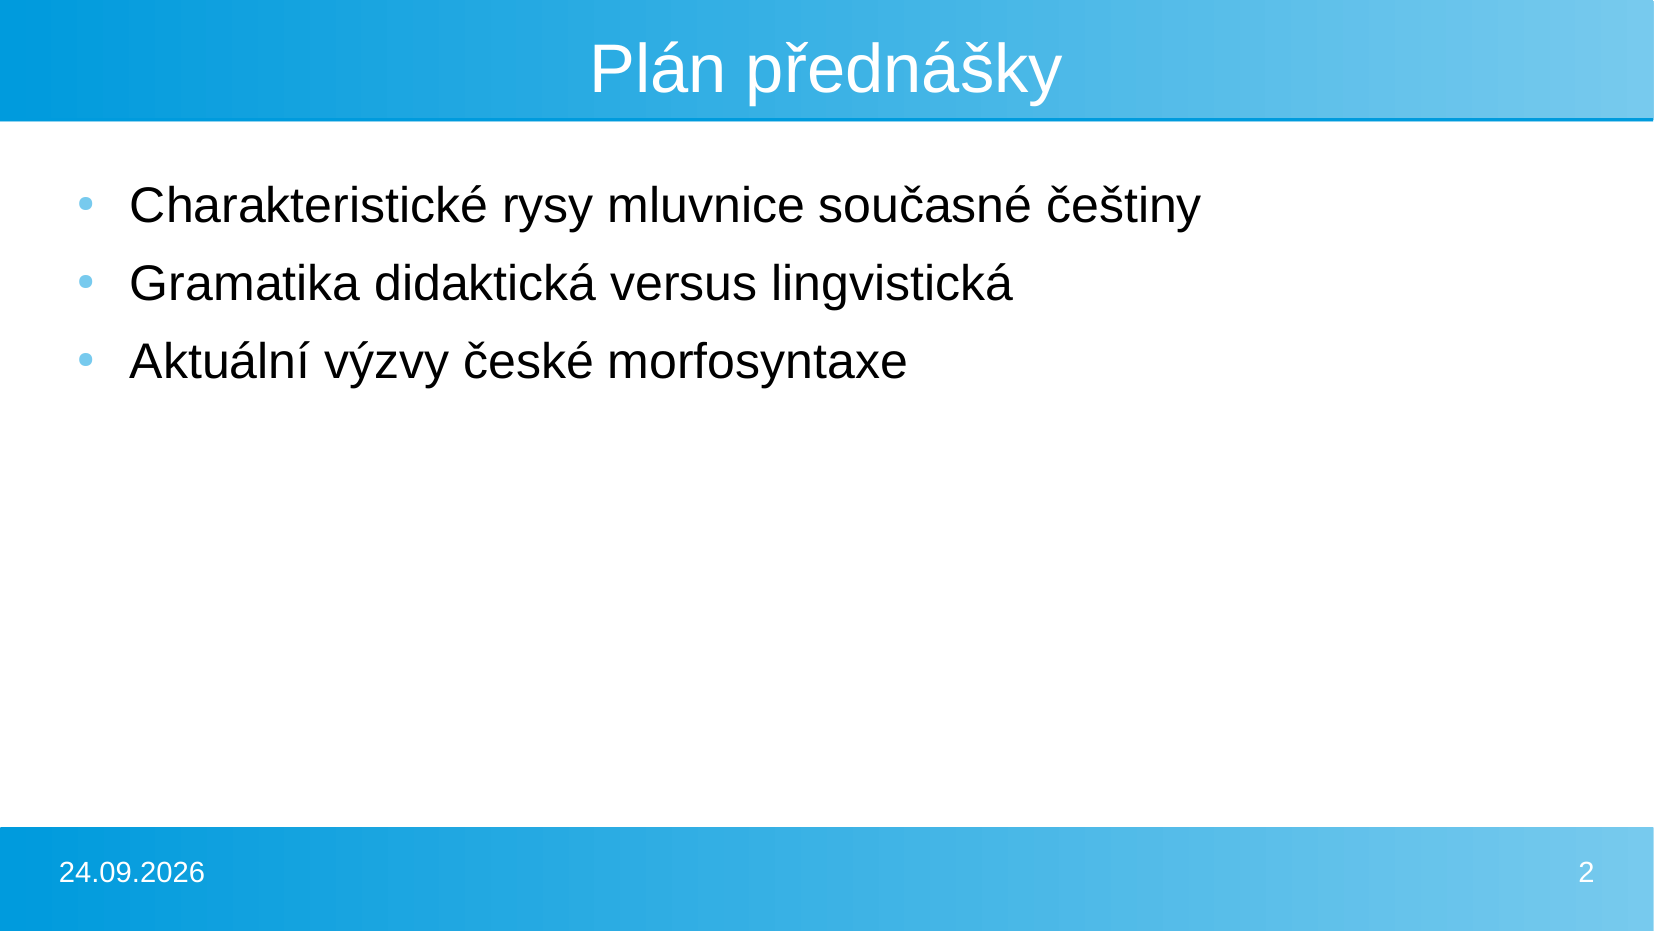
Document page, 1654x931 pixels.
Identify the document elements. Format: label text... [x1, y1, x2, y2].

list Charakteristické rysy mluvnice současné češtiny Gramatika didaktická versus lingvistická Aktuální výzvy české morfosyntaxe [59, 177, 1595, 768]
title Plán přednášky [59, 29, 1595, 108]
